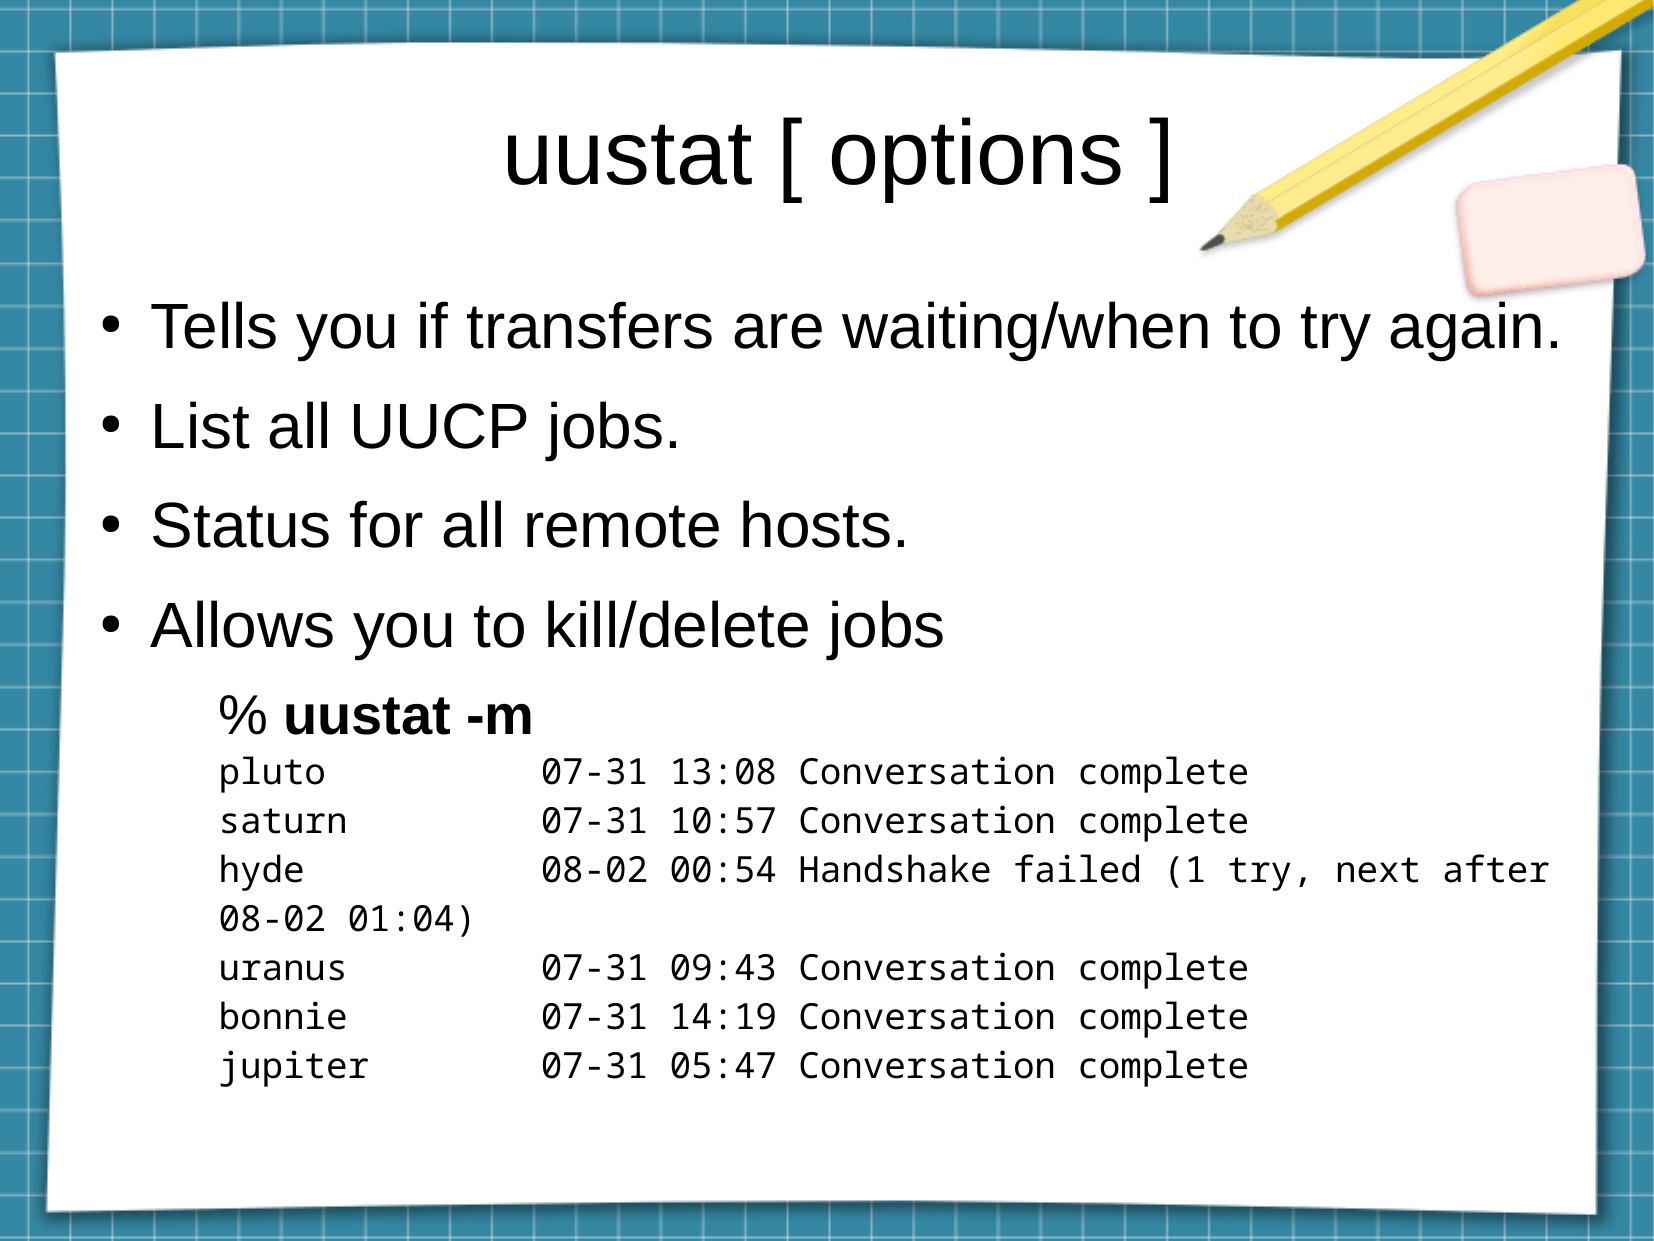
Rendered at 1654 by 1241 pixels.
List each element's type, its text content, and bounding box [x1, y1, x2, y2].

title uustat [ options ] [82, 49, 1571, 257]
picture [0, 0, 1654, 1241]
list Tells you if transfers are waiting/when to try again. List all UUCP jobs. Status for all remote hosts. Allows you to kill/delete jobs % uustat -m pluto 07-31 13:08 Conversation complete saturn 07-31 10:57 Conversation complete hyde 08-02 00:54 Handshake failed (1 try, next after 08-02 01:04) uranus 07-31 09:43 Conversation complete bonnie 07-31 14:19 Conversation complete jupiter 07-31 05:47 Conversation complete [82, 290, 1571, 1156]
